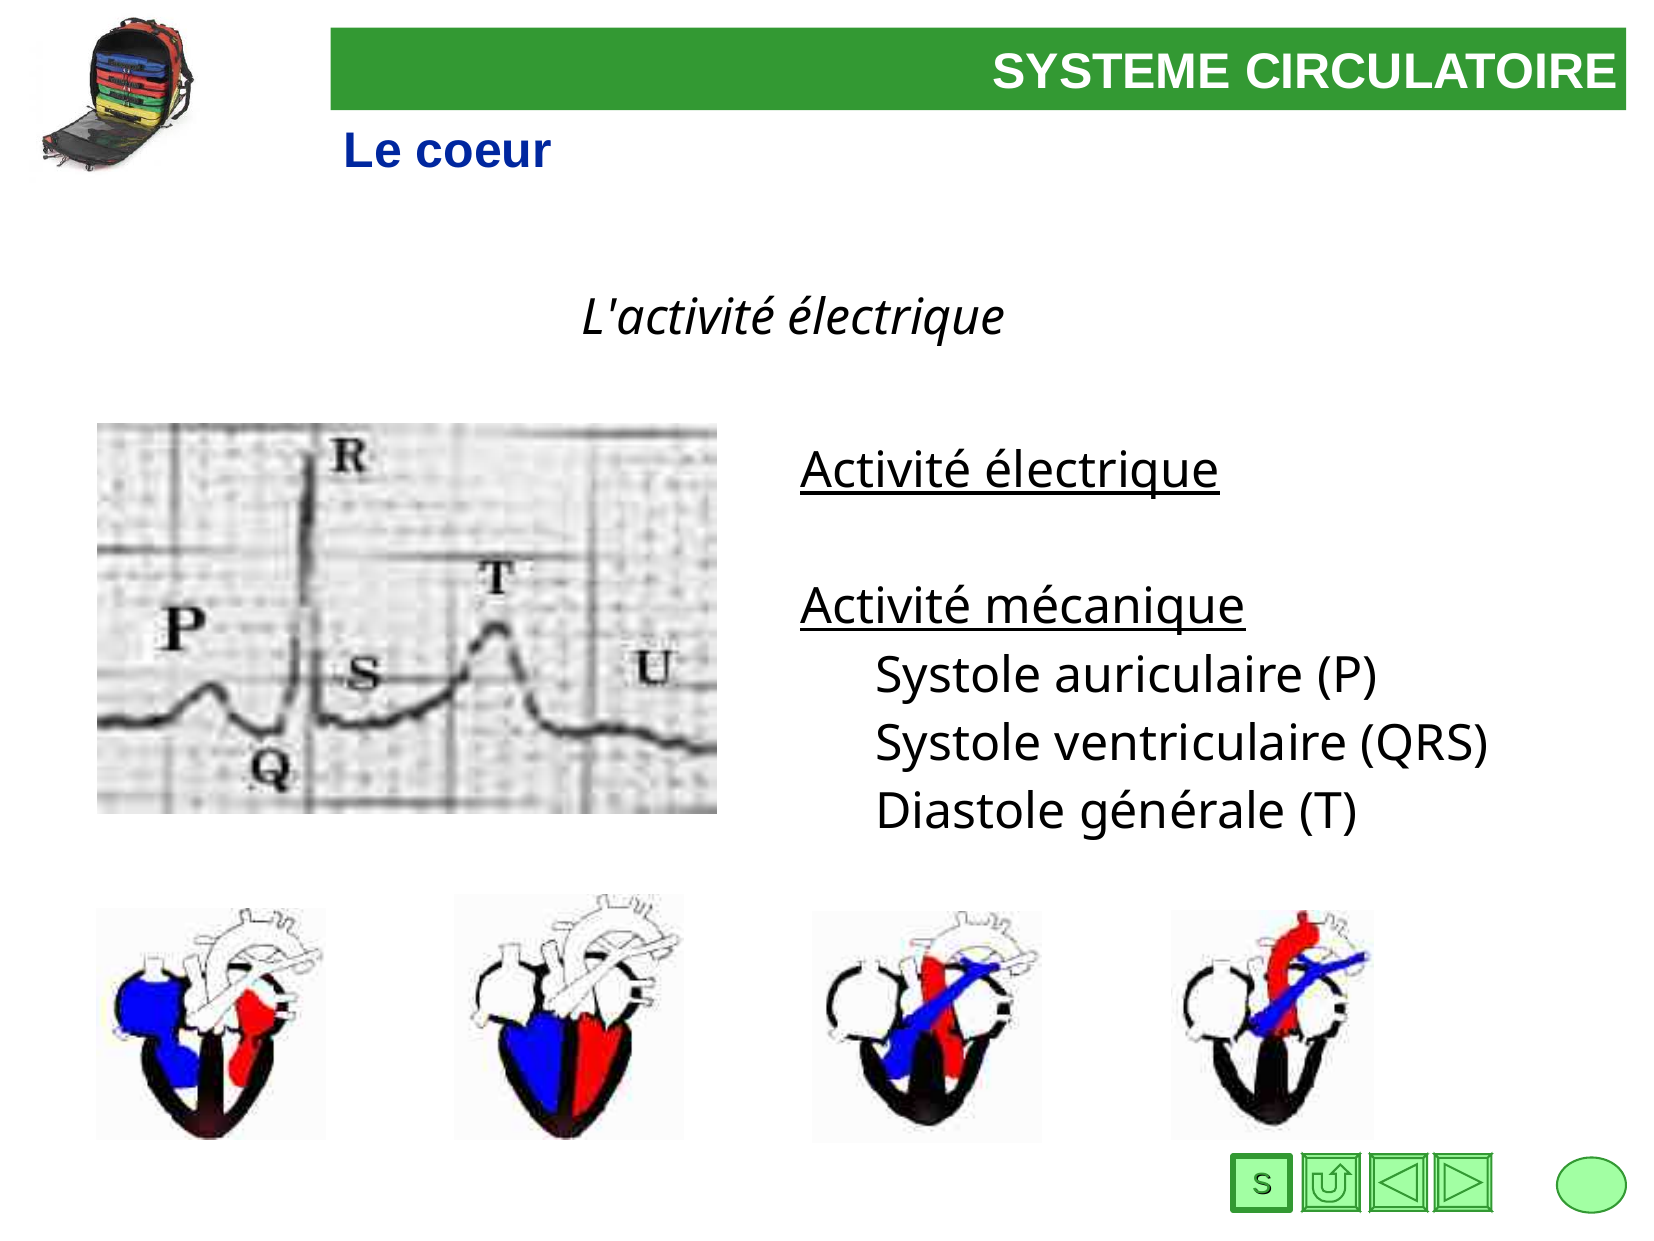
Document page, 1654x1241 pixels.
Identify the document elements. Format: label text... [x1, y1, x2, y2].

picture [97, 423, 717, 814]
picture [1171, 910, 1374, 1140]
text_box [1556, 1157, 1626, 1213]
text_box Activité électrique Activité mécanique Systole auriculaire (P) Systole ventriculaire (QRS) Diastole générale (T) [785, 357, 1628, 1027]
title SYSTEME CIRCULATOIRE [331, 35, 1619, 107]
picture [96, 908, 326, 1140]
title L'activité électrique [566, 283, 1163, 355]
picture [29, 5, 201, 183]
picture [812, 911, 1042, 1143]
picture [454, 894, 684, 1140]
title Le coeur [329, 110, 1625, 194]
